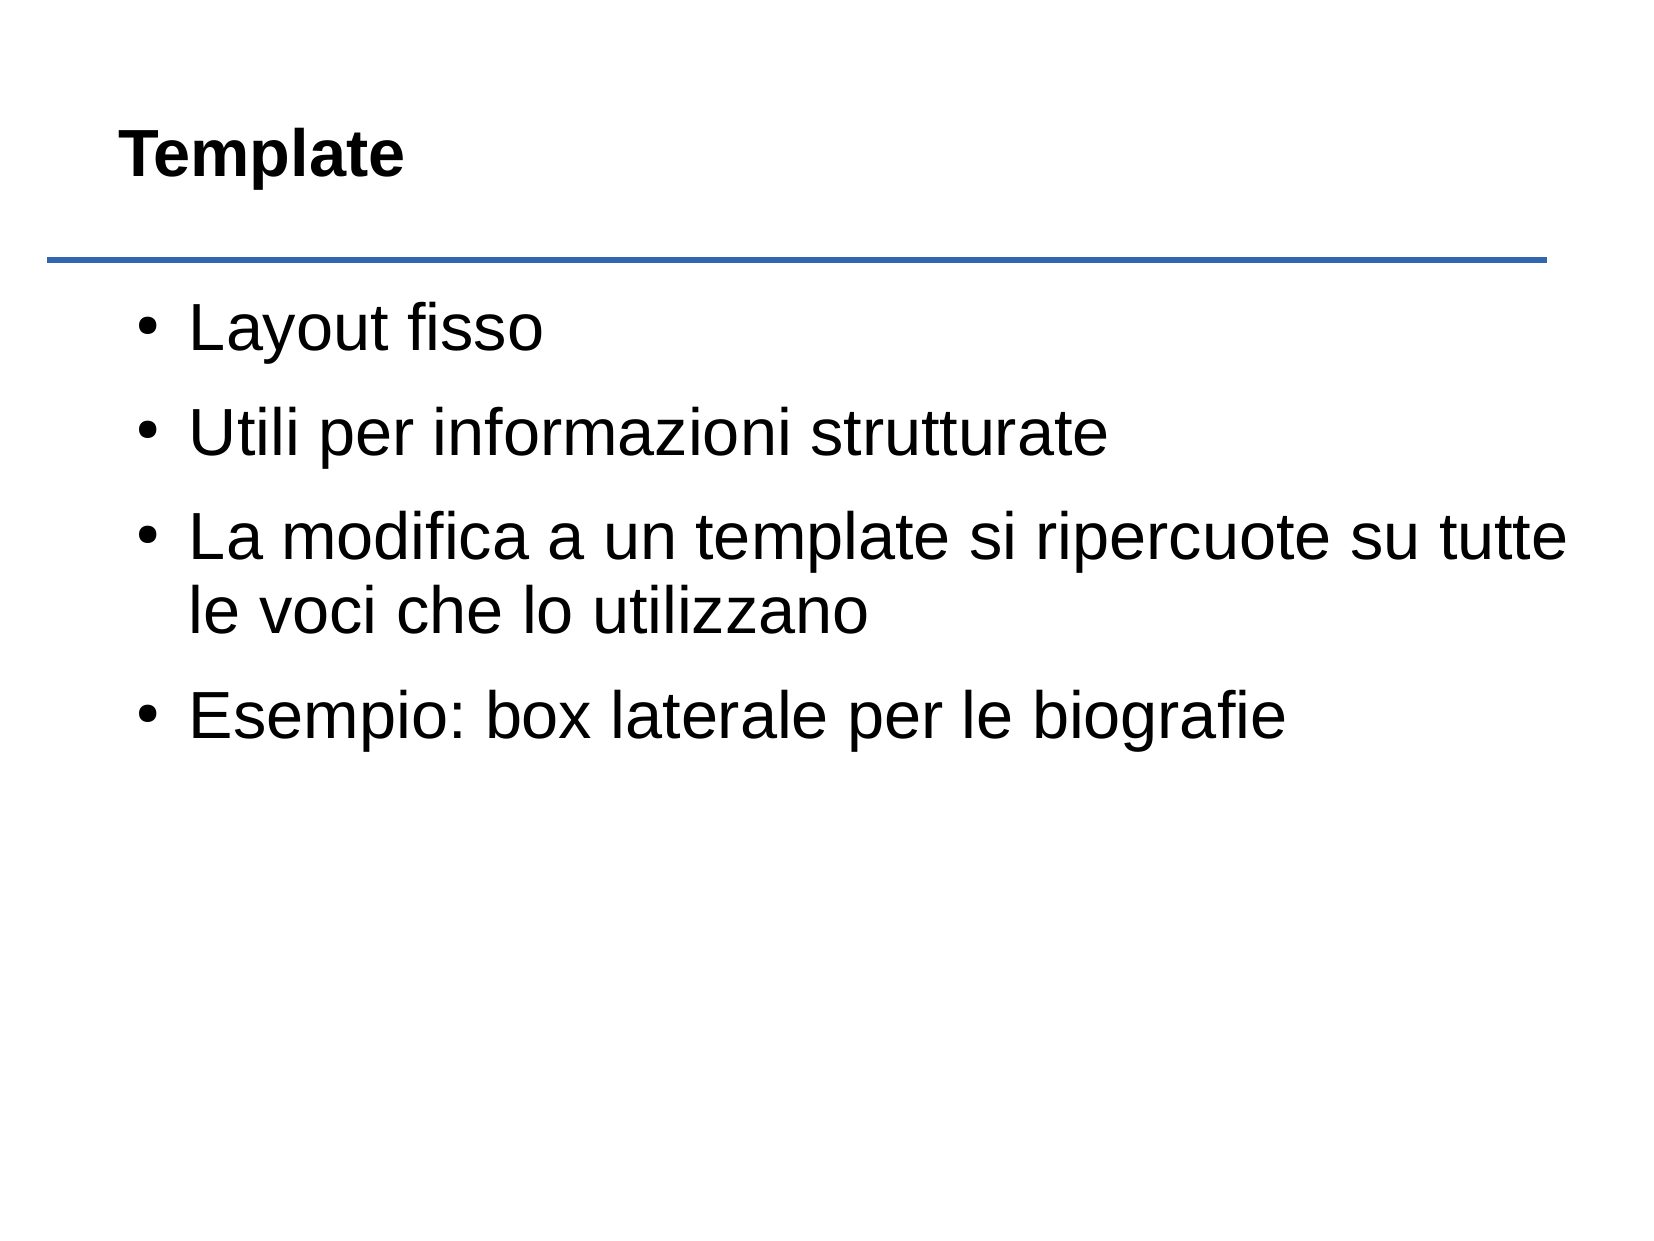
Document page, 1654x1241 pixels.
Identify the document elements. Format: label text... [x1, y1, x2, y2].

list Layout fisso Utili per informazioni strutturate La modifica a un template si ripercuote su tutte le voci che lo utilizzano Esempio: box laterale per le biografie [118, 290, 1571, 1170]
title Template [118, 49, 1571, 257]
